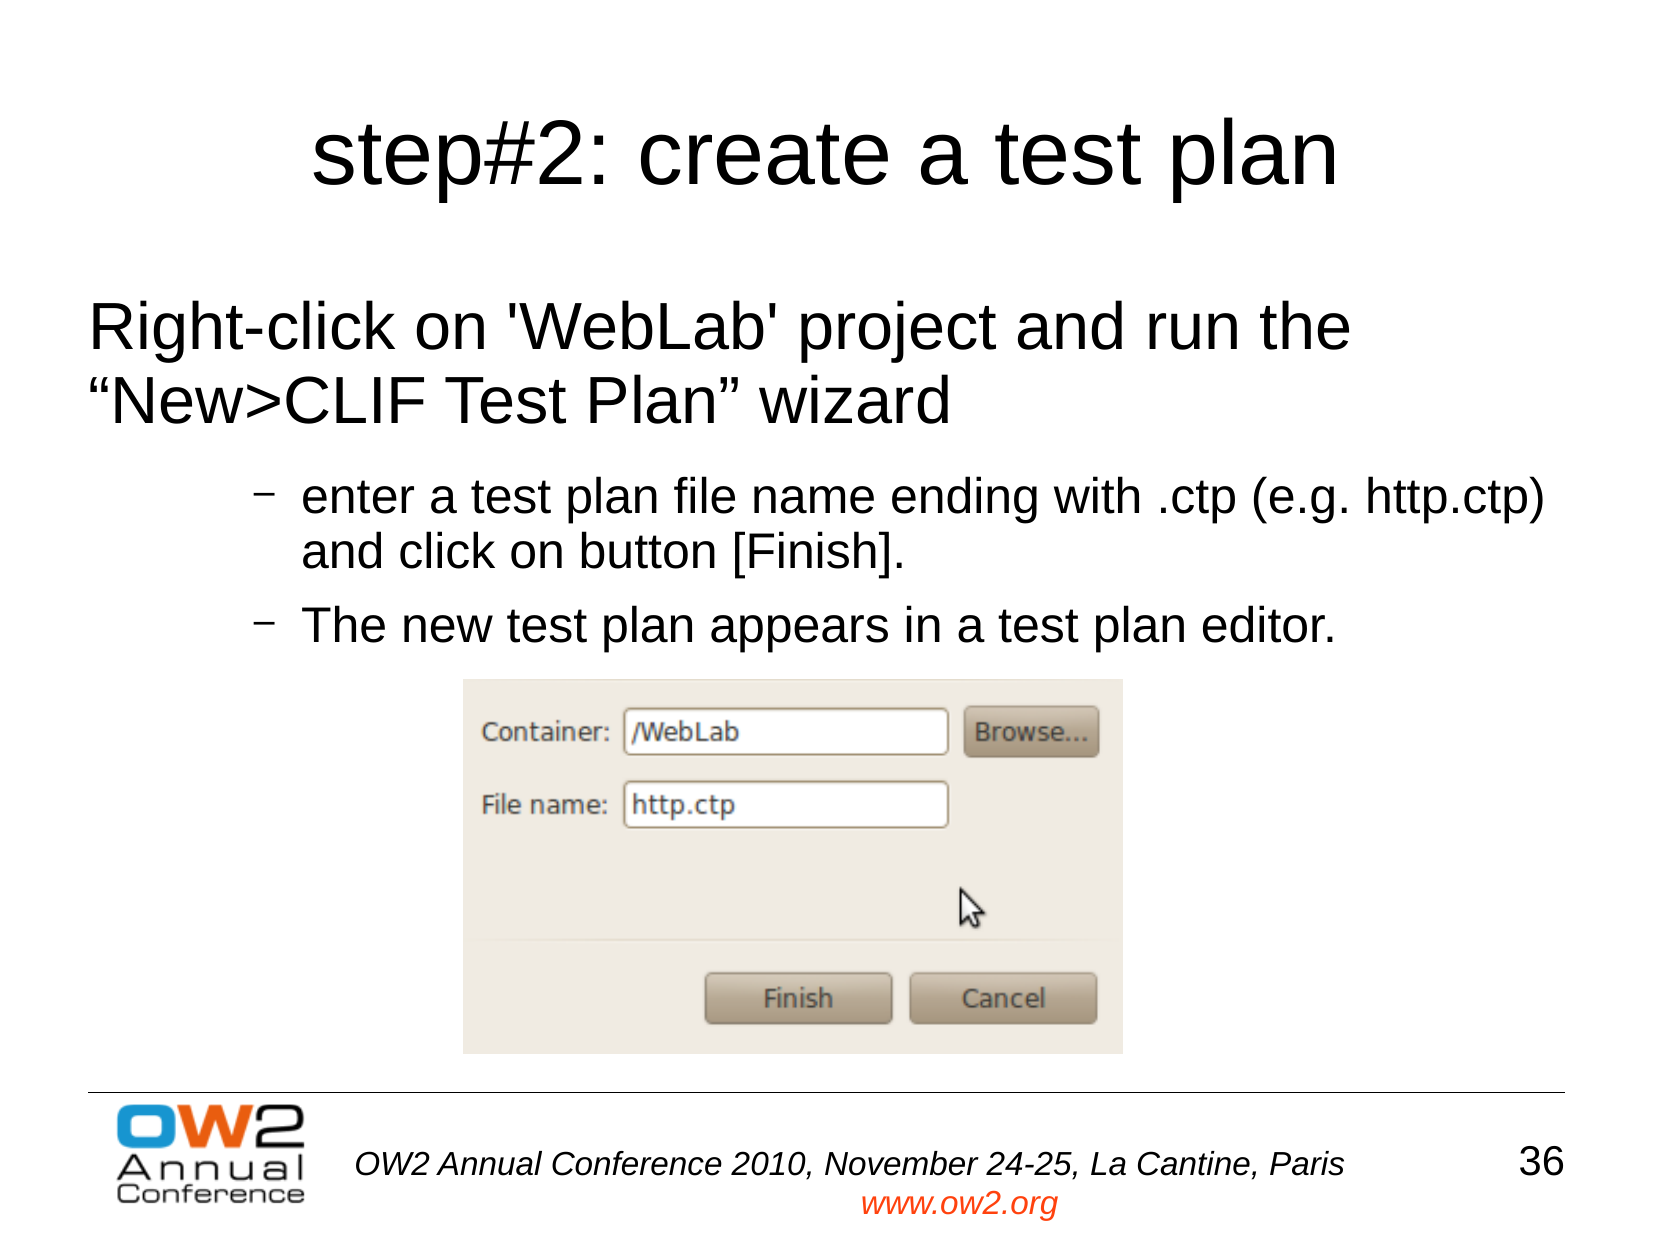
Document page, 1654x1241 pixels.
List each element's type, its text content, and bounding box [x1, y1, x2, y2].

picture [463, 679, 1123, 1055]
picture [88, 1093, 333, 1213]
list Right-click on 'WebLab' project and run the “New>CLIF Test Plan” wizard enter a test plan file name ending with .ctp (e.g. http.ctp) and click on button [Finish]. The new test plan appears in a test plan editor. [88, 288, 1577, 1093]
title step#2: create a test plan [82, 49, 1571, 257]
